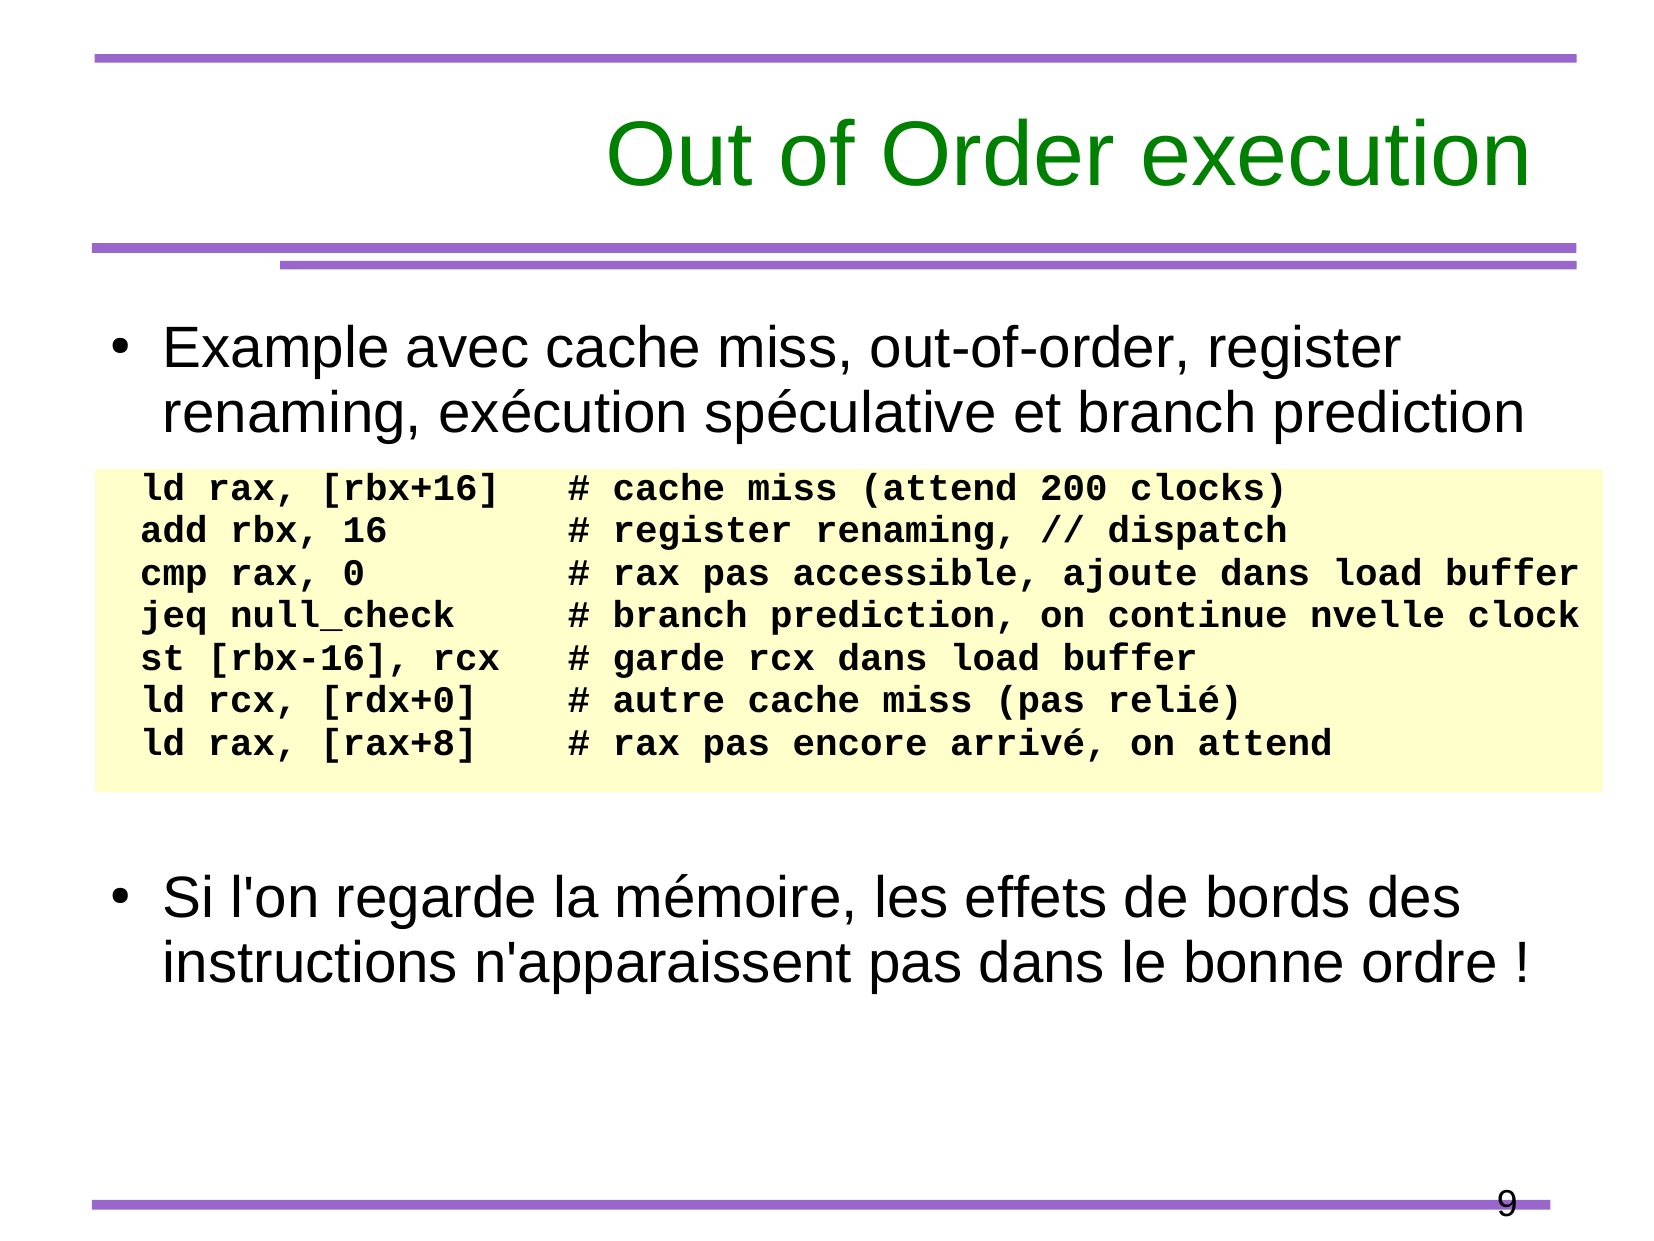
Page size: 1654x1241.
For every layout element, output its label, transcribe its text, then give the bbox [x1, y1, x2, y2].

list Example avec cache miss, out-of-order, register renaming, exécution spéculative et branch prediction Si l'on regarde la mémoire, les effets de bords des instructions n'apparaissent pas dans le bonne ordre ! [92, 315, 1563, 1048]
text_box ld rax, [rbx+16] # cache miss (attend 200 clocks) add rbx, 16 # register renaming, // dispatch cmp rax, 0 # rax pas accessible, ajoute dans load buffer jeq null_check # branch prediction, on continue nvelle clock st [rbx-16], rcx # garde rcx dans load buffer ld rcx, [rdx+0] # autre cache miss (pas relié) ld rax, [rax+8] # rax pas encore arrivé, on attend [95, 469, 1603, 793]
title Out of Order execution [121, 49, 1534, 257]
